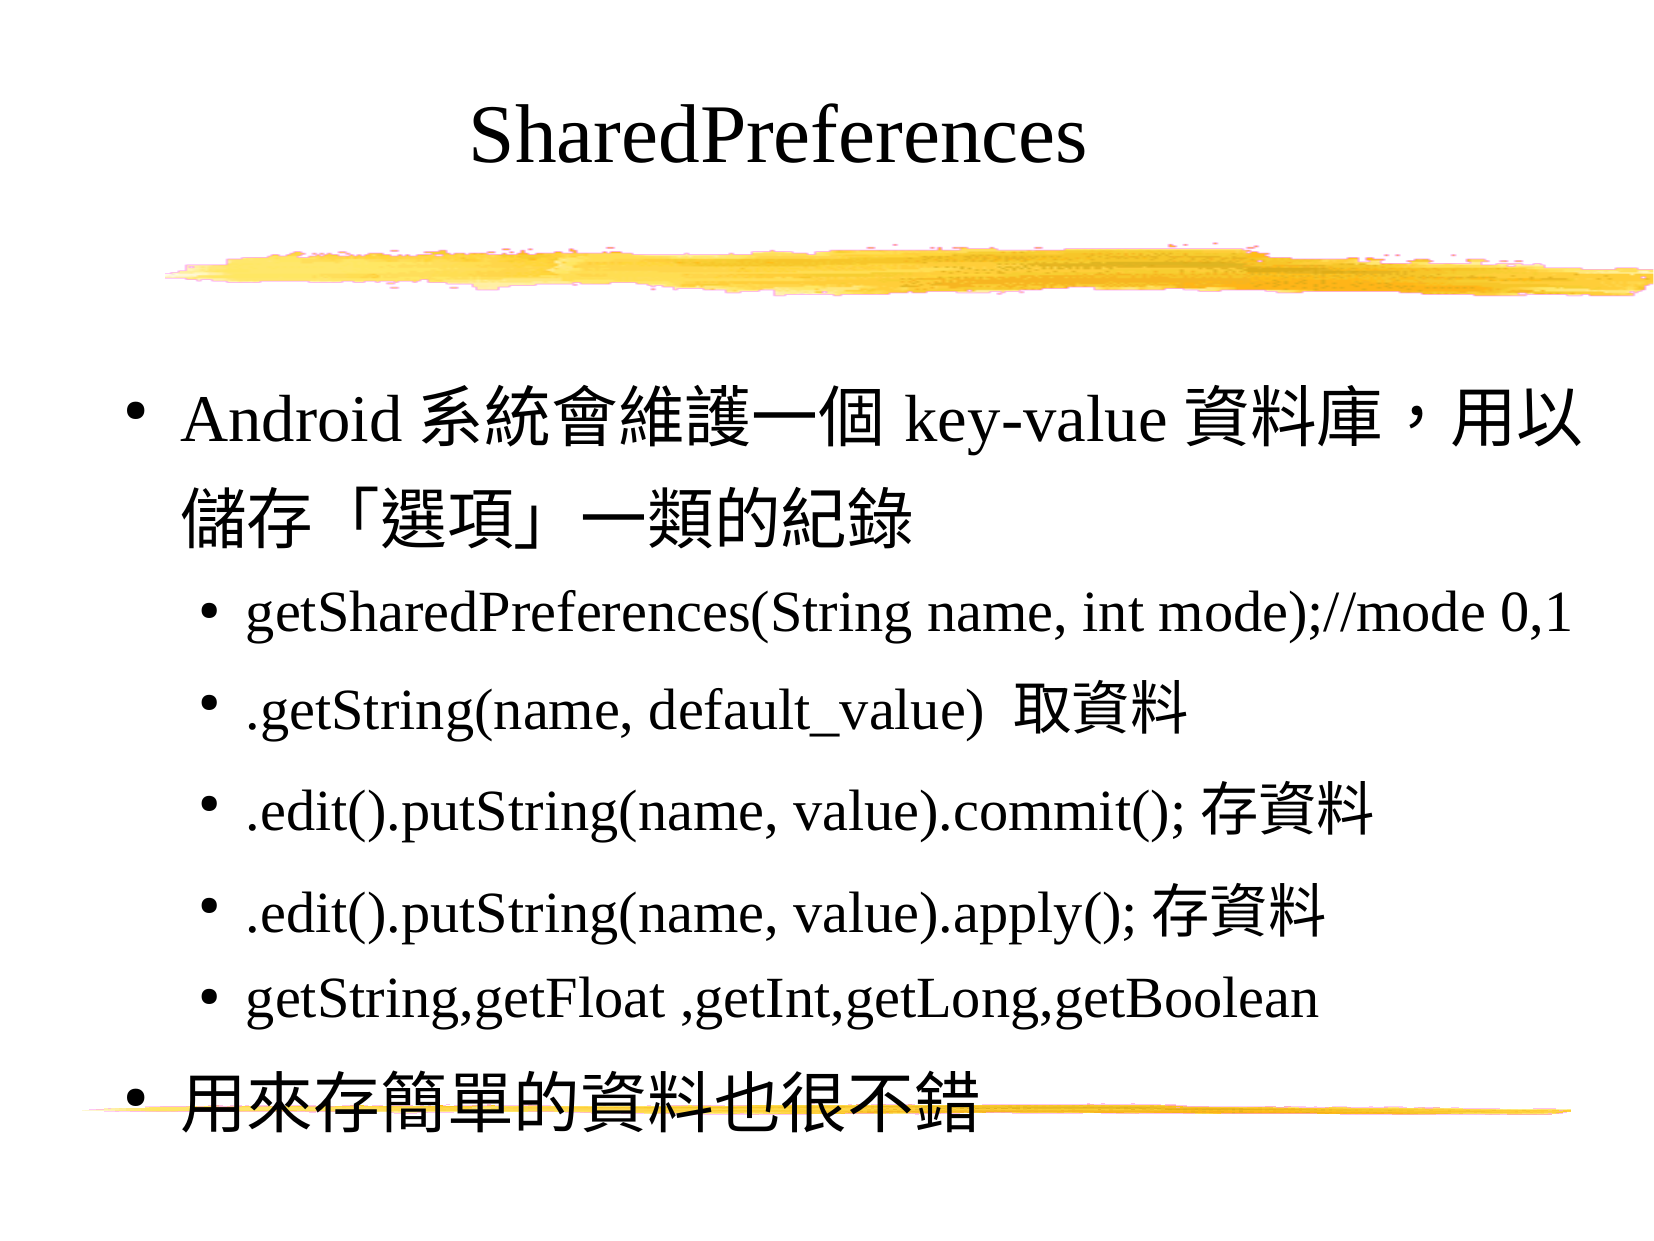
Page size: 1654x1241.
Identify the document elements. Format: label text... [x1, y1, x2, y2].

list Android系統會維護一個key-value資料庫，用以儲存「選項」一類的紀錄 getSharedPreferences(String name, int mode);//mode 0,1 .getString(name, default_value) 取資料 .edit().putString(name, value).commit();存資料 .edit().putString(name, value).apply();存資料 getString,getFloat ,getInt,getLong,getBoolean 用來存簡單的資料也很不錯 [124, 358, 1603, 1156]
picture [82, 1102, 124, 1117]
title SharedPreferences [76, 28, 1482, 235]
picture [165, 237, 1654, 308]
